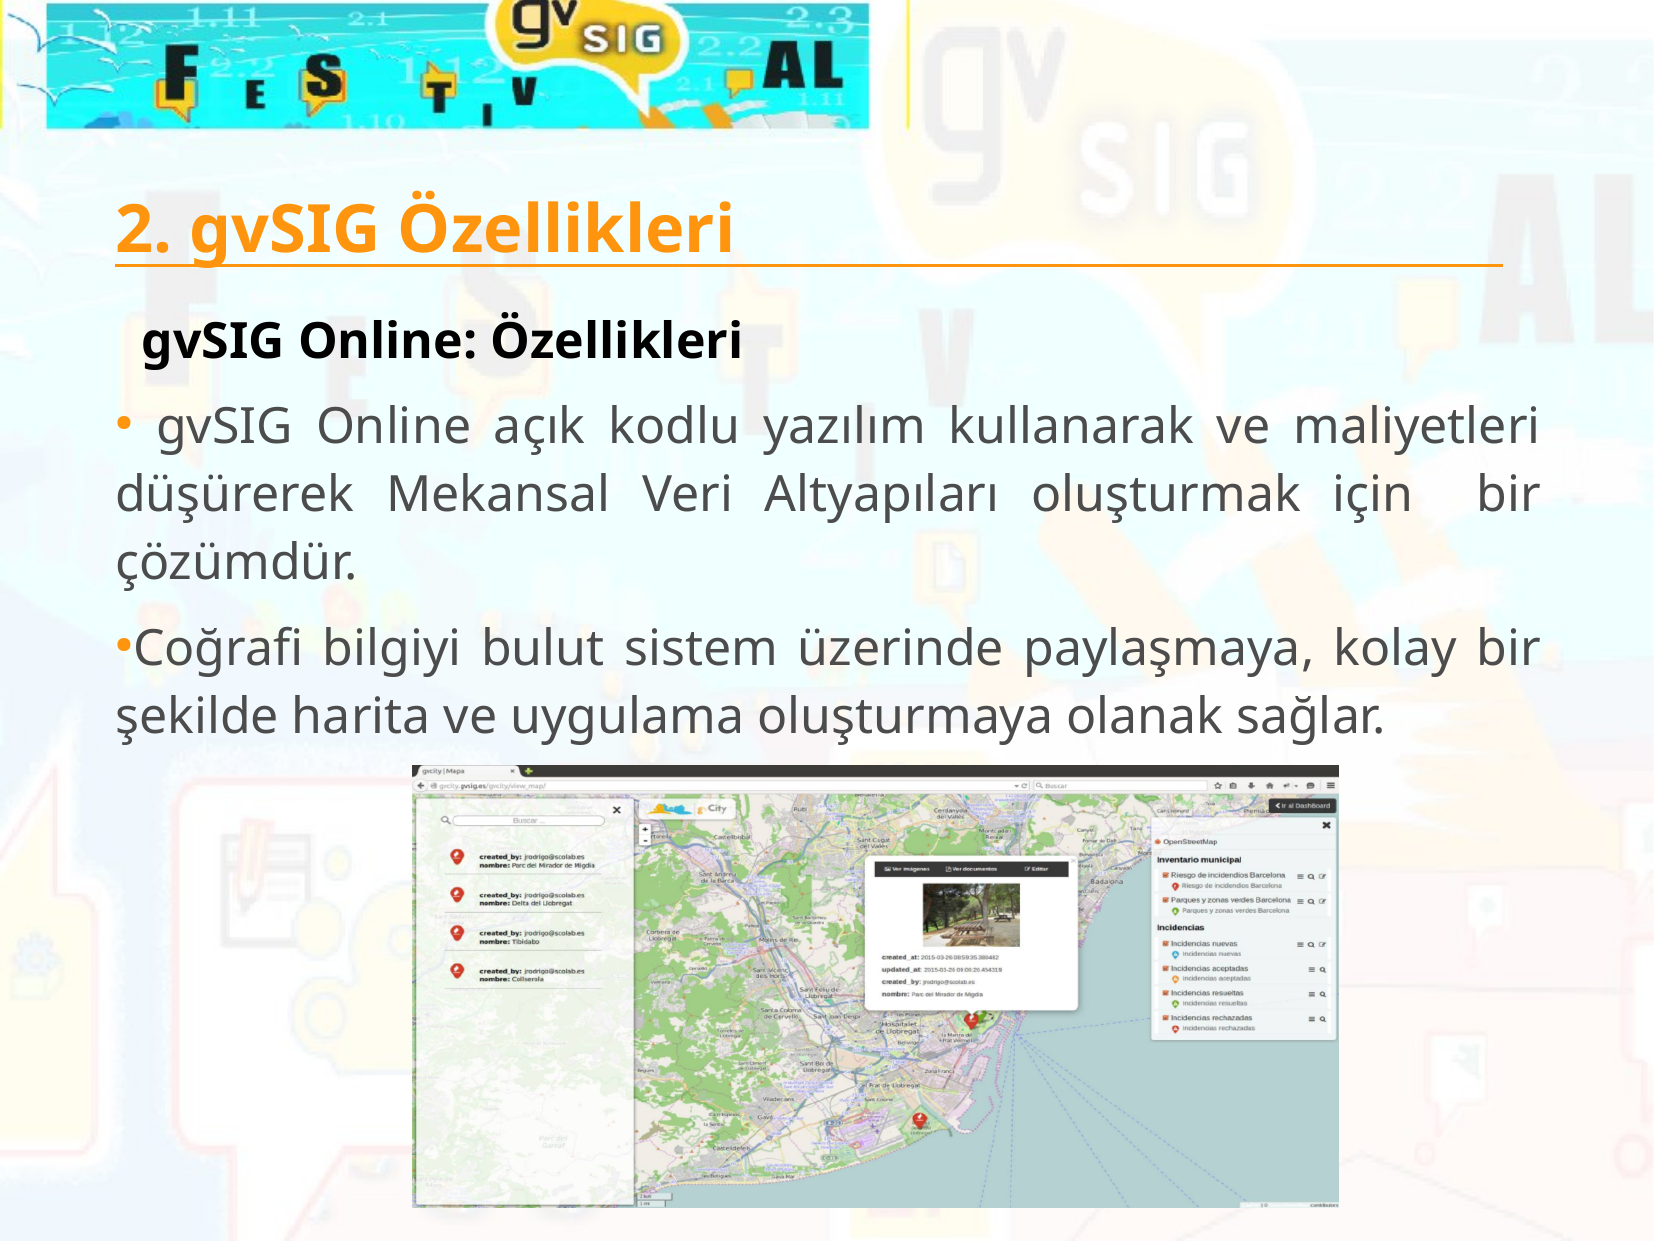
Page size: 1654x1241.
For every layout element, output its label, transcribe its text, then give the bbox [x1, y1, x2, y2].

text_box gvSIG Online açık kodlu yazılım kullanarak ve maliyetleri düşürerek Mekansal Veri Altyapıları oluşturmak için bir çözümdür. Coğrafi bilgiyi bulut sistem üzerinde paylaşmaya, kolay bir şekilde harita ve uygulama oluşturmaya olanak sağlar. [100, 382, 1557, 767]
picture [0, 0, 1654, 1241]
title gvSIG Online: Özellikleri [141, 260, 1438, 382]
title 2. gvSIG Özellikleri [115, 177, 1604, 276]
